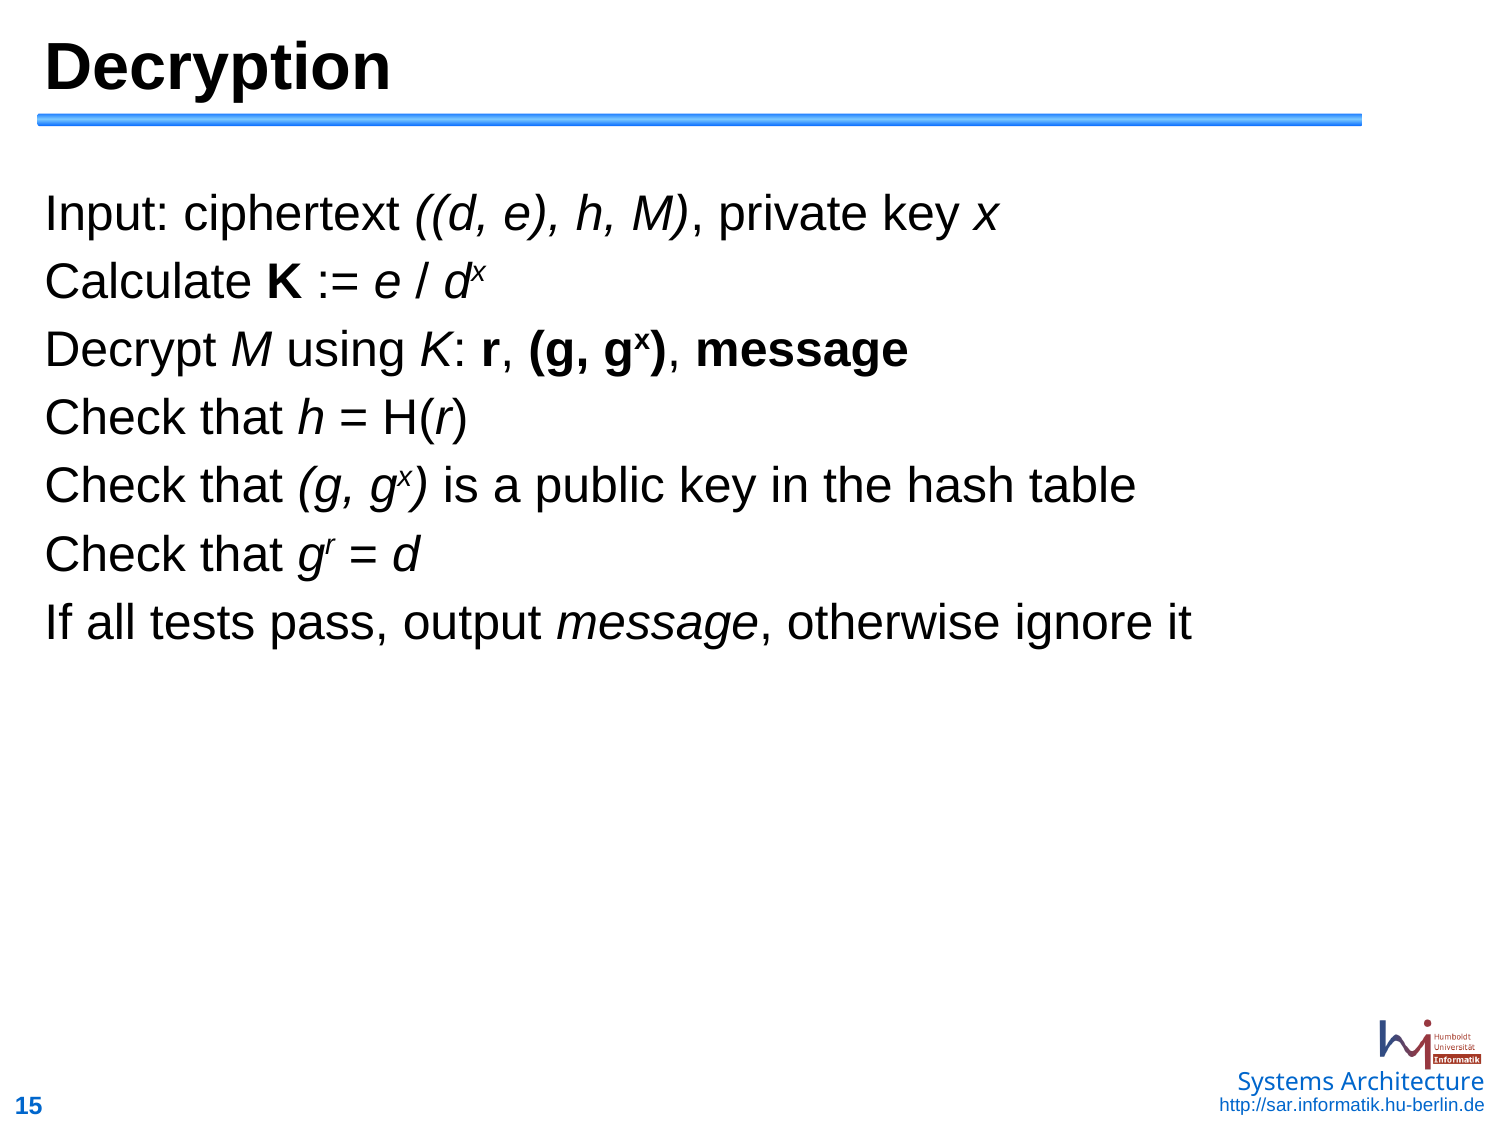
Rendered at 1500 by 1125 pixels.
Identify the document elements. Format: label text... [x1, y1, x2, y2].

title Decryption [29, 20, 1500, 114]
list Input: ciphertext ((d, e), h, M), private key x Calculate K := e / dx Decrypt M using K: r, (g, gx), message Check that h = H(r) Check that (g, gx) is a public key in the hash table Check that gr = d If all tests pass, output message, otherwise ignore it [29, 177, 1477, 1059]
picture [1376, 1016, 1483, 1071]
